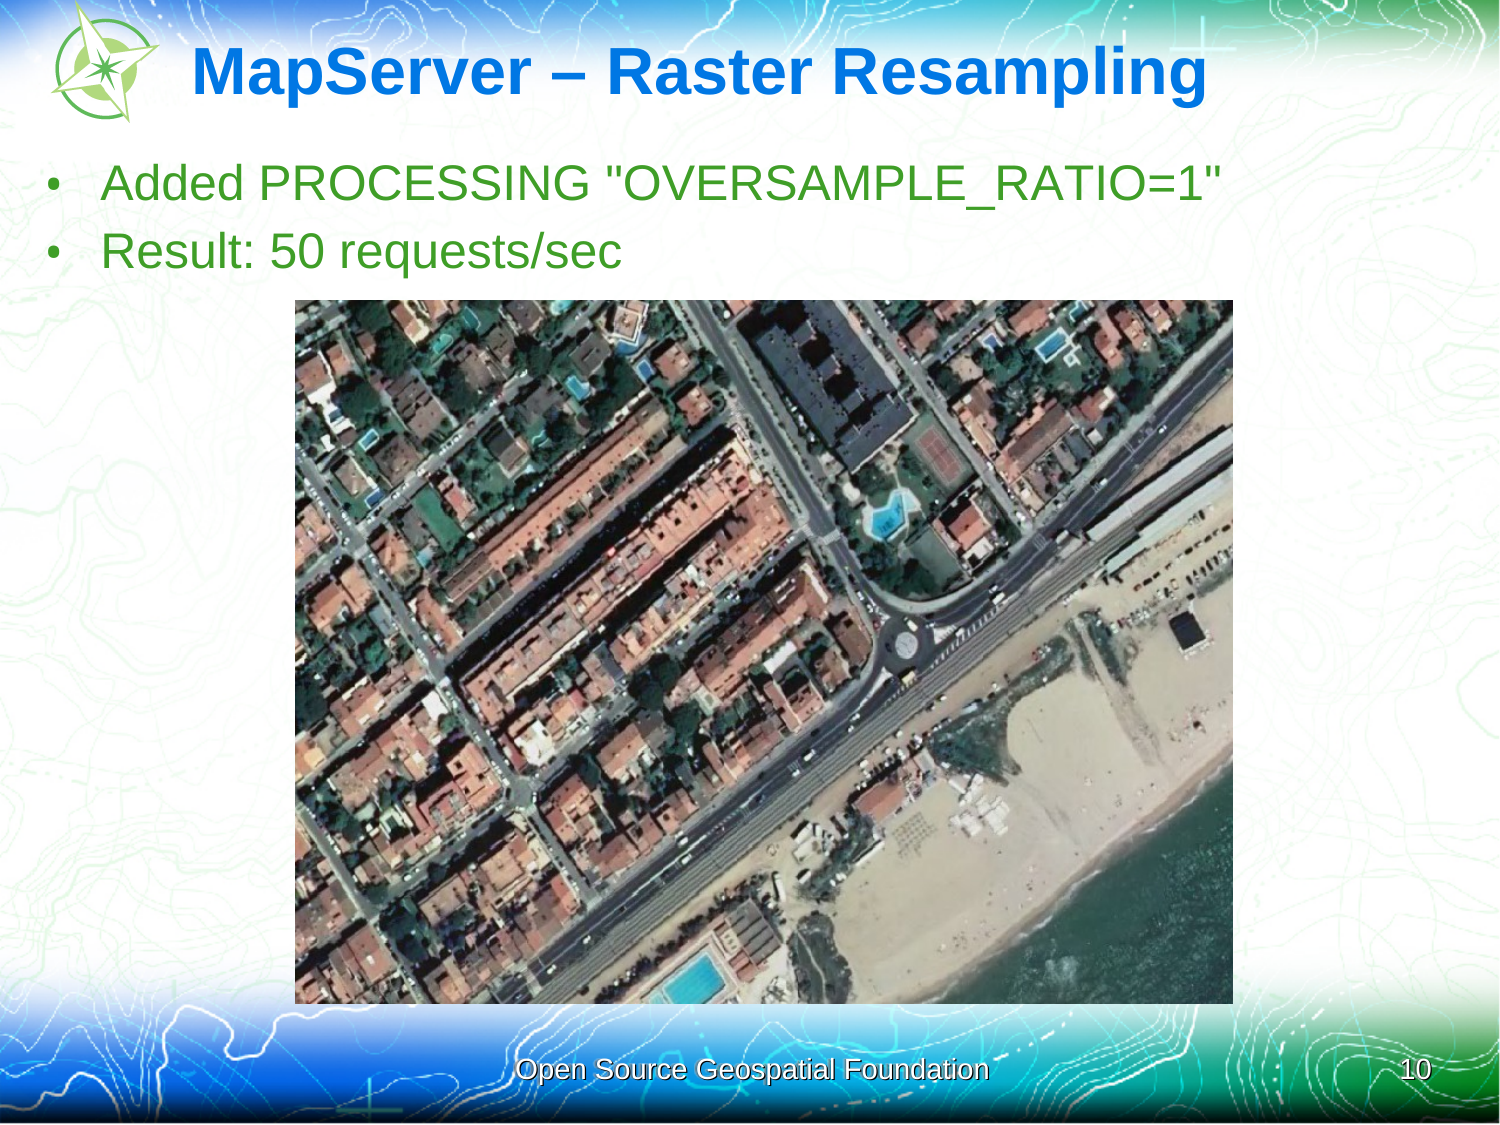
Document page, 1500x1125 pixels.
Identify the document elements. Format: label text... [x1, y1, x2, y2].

title MapServer – Raster Resampling [177, 20, 1477, 122]
list Added PROCESSING "OVERSAMPLE_RATIO=1" Result: 50 requests/sec [29, 147, 1477, 891]
picture [0, 0, 1500, 1125]
